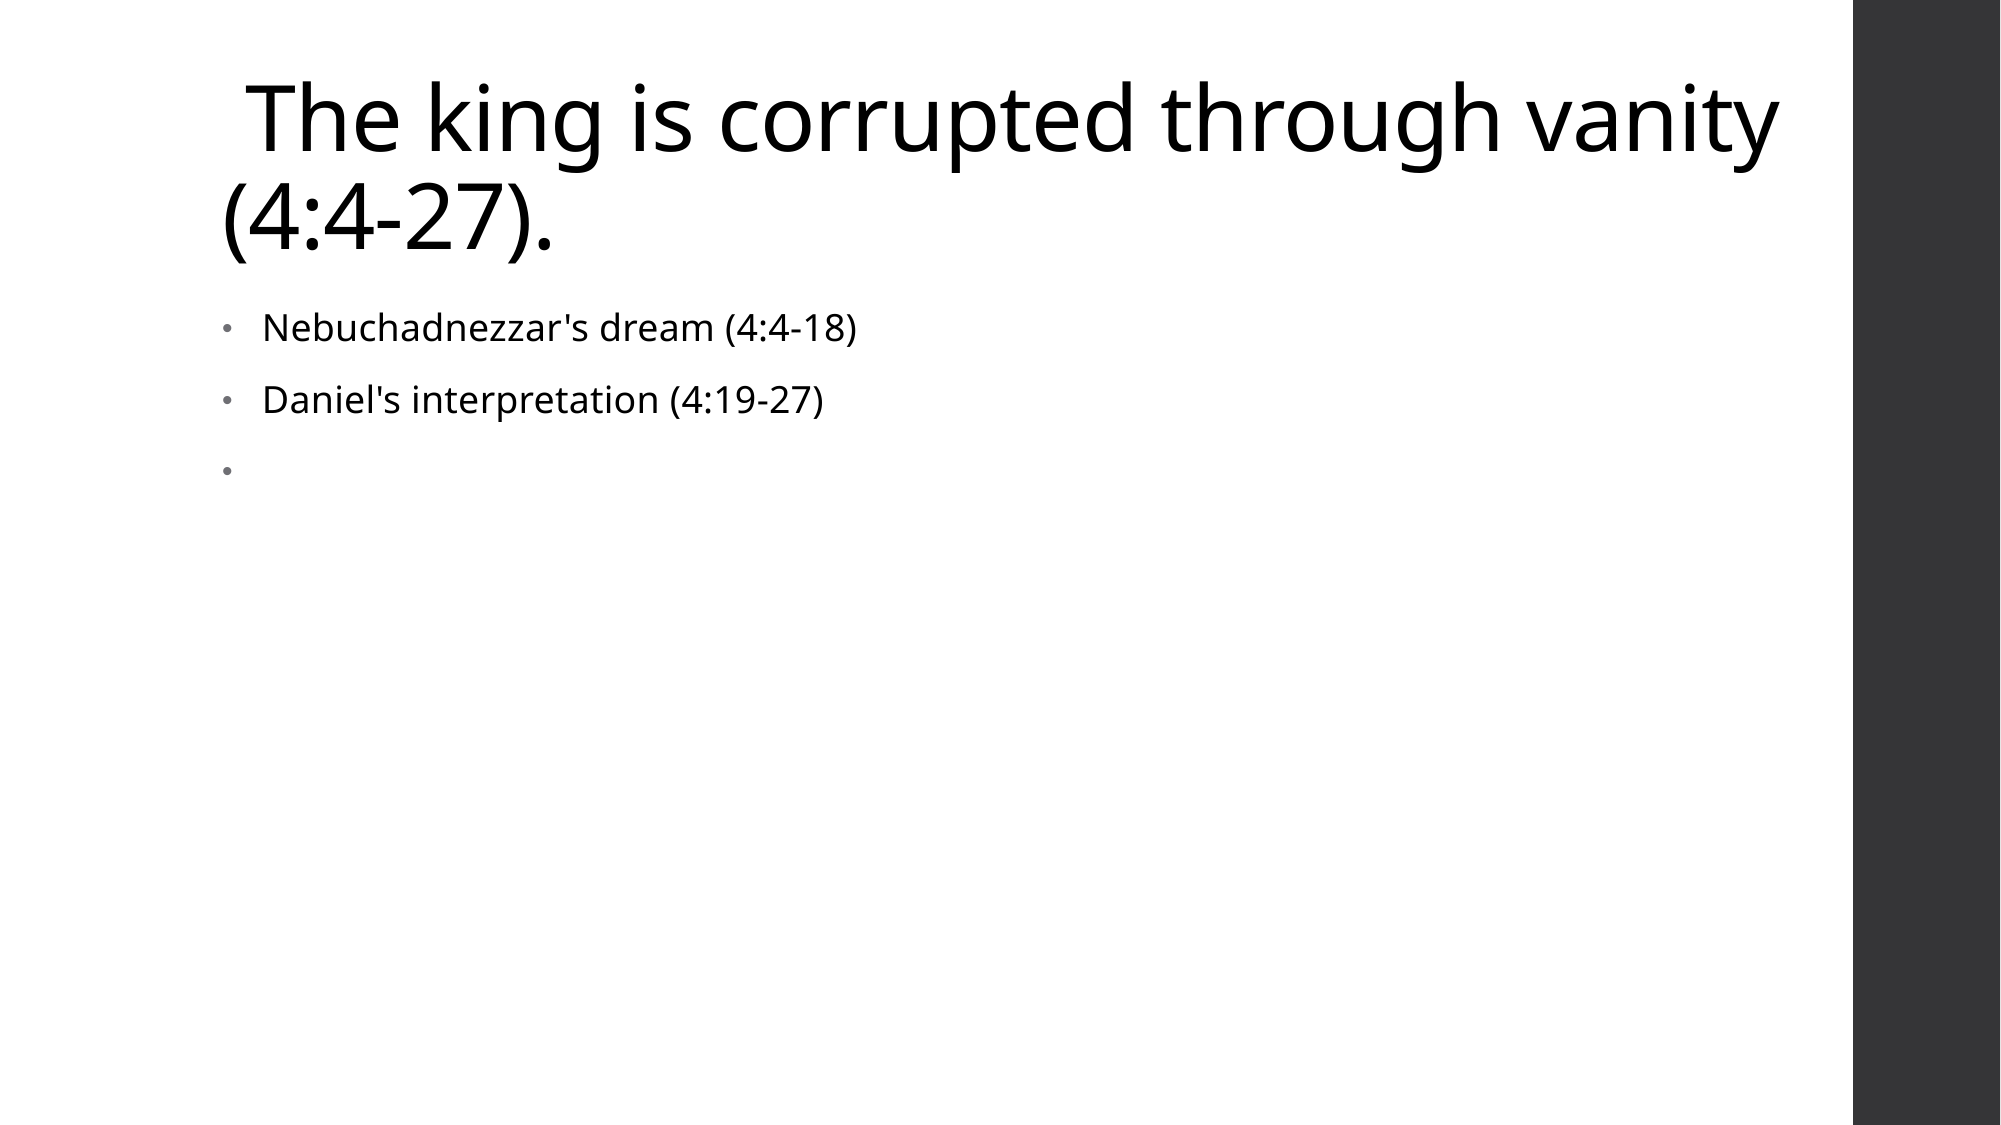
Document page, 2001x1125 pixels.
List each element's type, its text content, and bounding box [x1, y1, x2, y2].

title The king is corrupted through vanity (4:4-27). [206, 60, 1797, 278]
list Nebuchadnezzar's dream (4:4-18) Daniel's interpretation (4:19-27) [206, 299, 1617, 1014]
